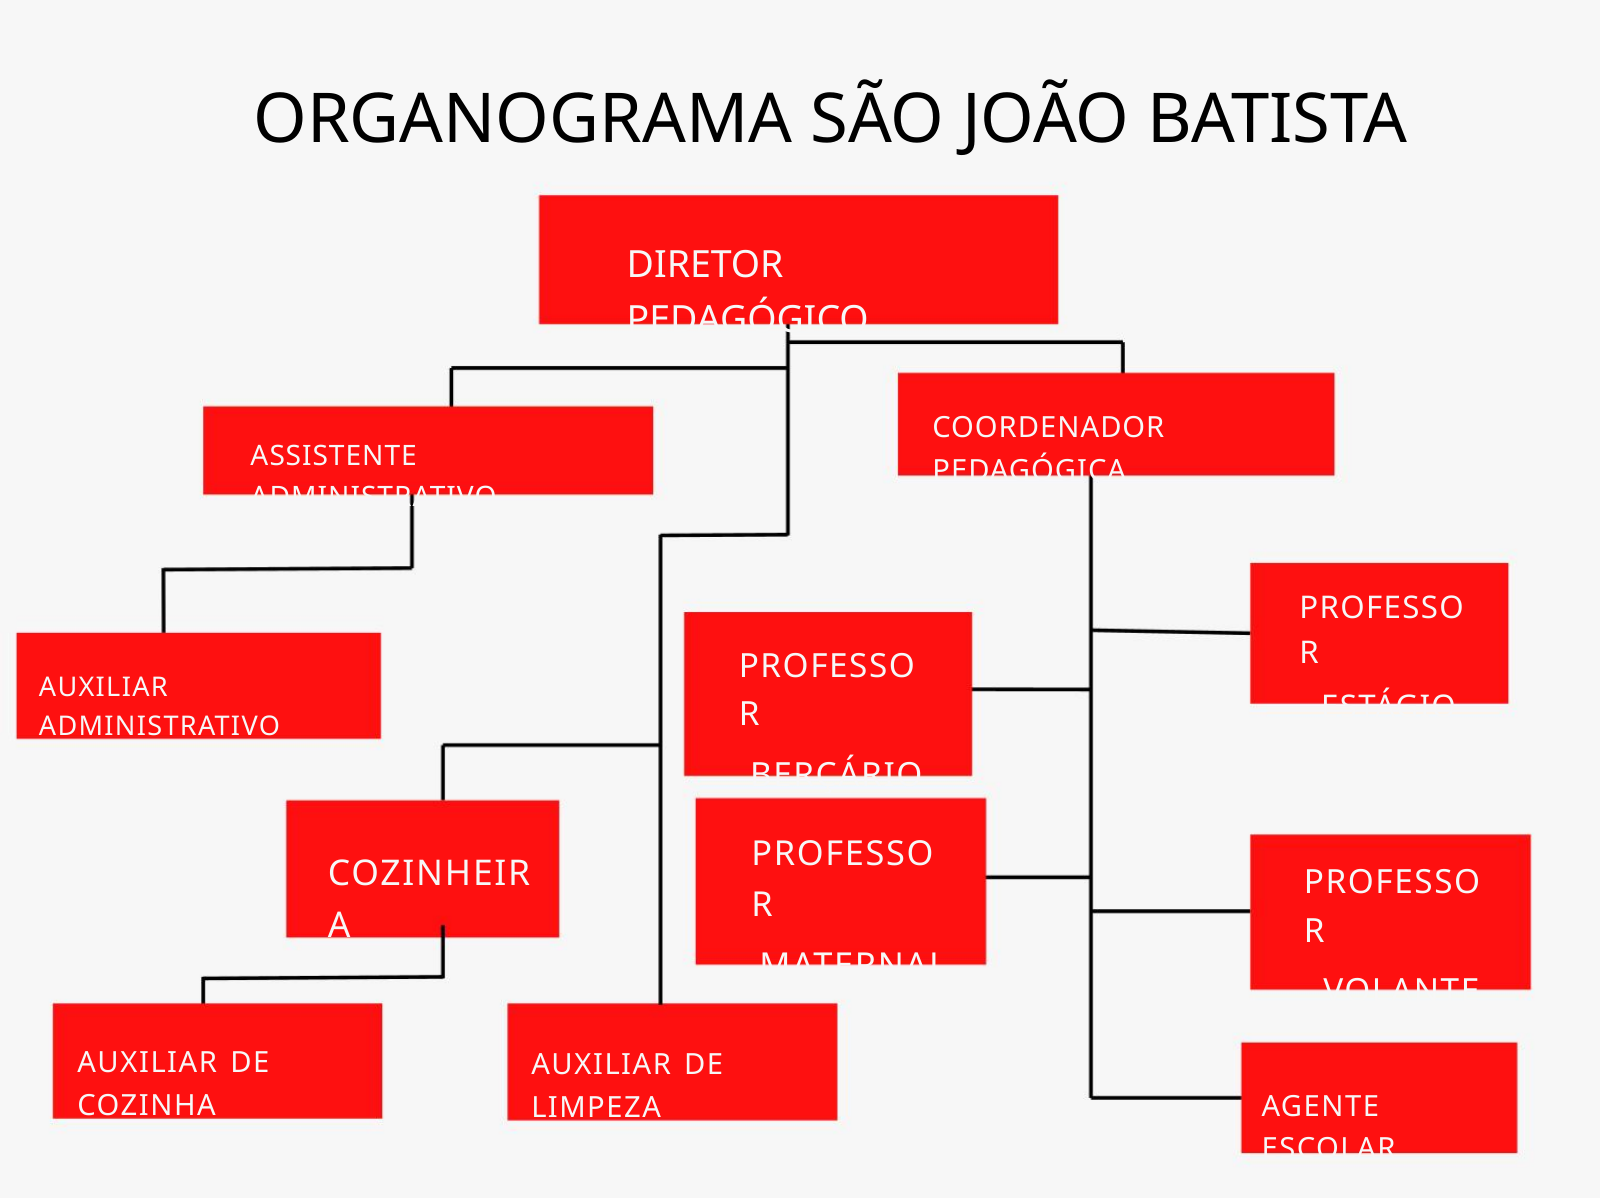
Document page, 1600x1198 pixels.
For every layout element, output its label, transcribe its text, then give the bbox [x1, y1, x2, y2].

text_box PROFESSOR VOLANTE [1304, 851, 1502, 1010]
text_box PROFESSOR ESTÁGIO [1299, 579, 1485, 724]
text_box [0, 0, 1600, 1198]
text_box COORDENADOR PEDAGÓGICA [932, 401, 1326, 486]
text_box PROFESSOR MATERNAL [751, 822, 956, 984]
text_box DIRETOR PEDAGÓGICO [626, 230, 996, 341]
text_box AUXILIAR DE COZINHA [77, 1035, 391, 1122]
text_box ORGANOGRAMA SÃO JOÃO BATISTA [253, 69, 1429, 157]
text_box COZINHEIRA [327, 840, 543, 945]
text_box AGENTE ESCOLAR [1261, 1079, 1522, 1165]
text_box AUXILIAR ADMINISTRATIVO [38, 662, 384, 742]
text_box AUXILIAR DE LIMPEZA [531, 1038, 842, 1124]
text_box ASSISTENTE ADMINISTRATIVO [250, 430, 638, 513]
text_box PROFESSOR BERÇÁRIO [738, 635, 937, 793]
